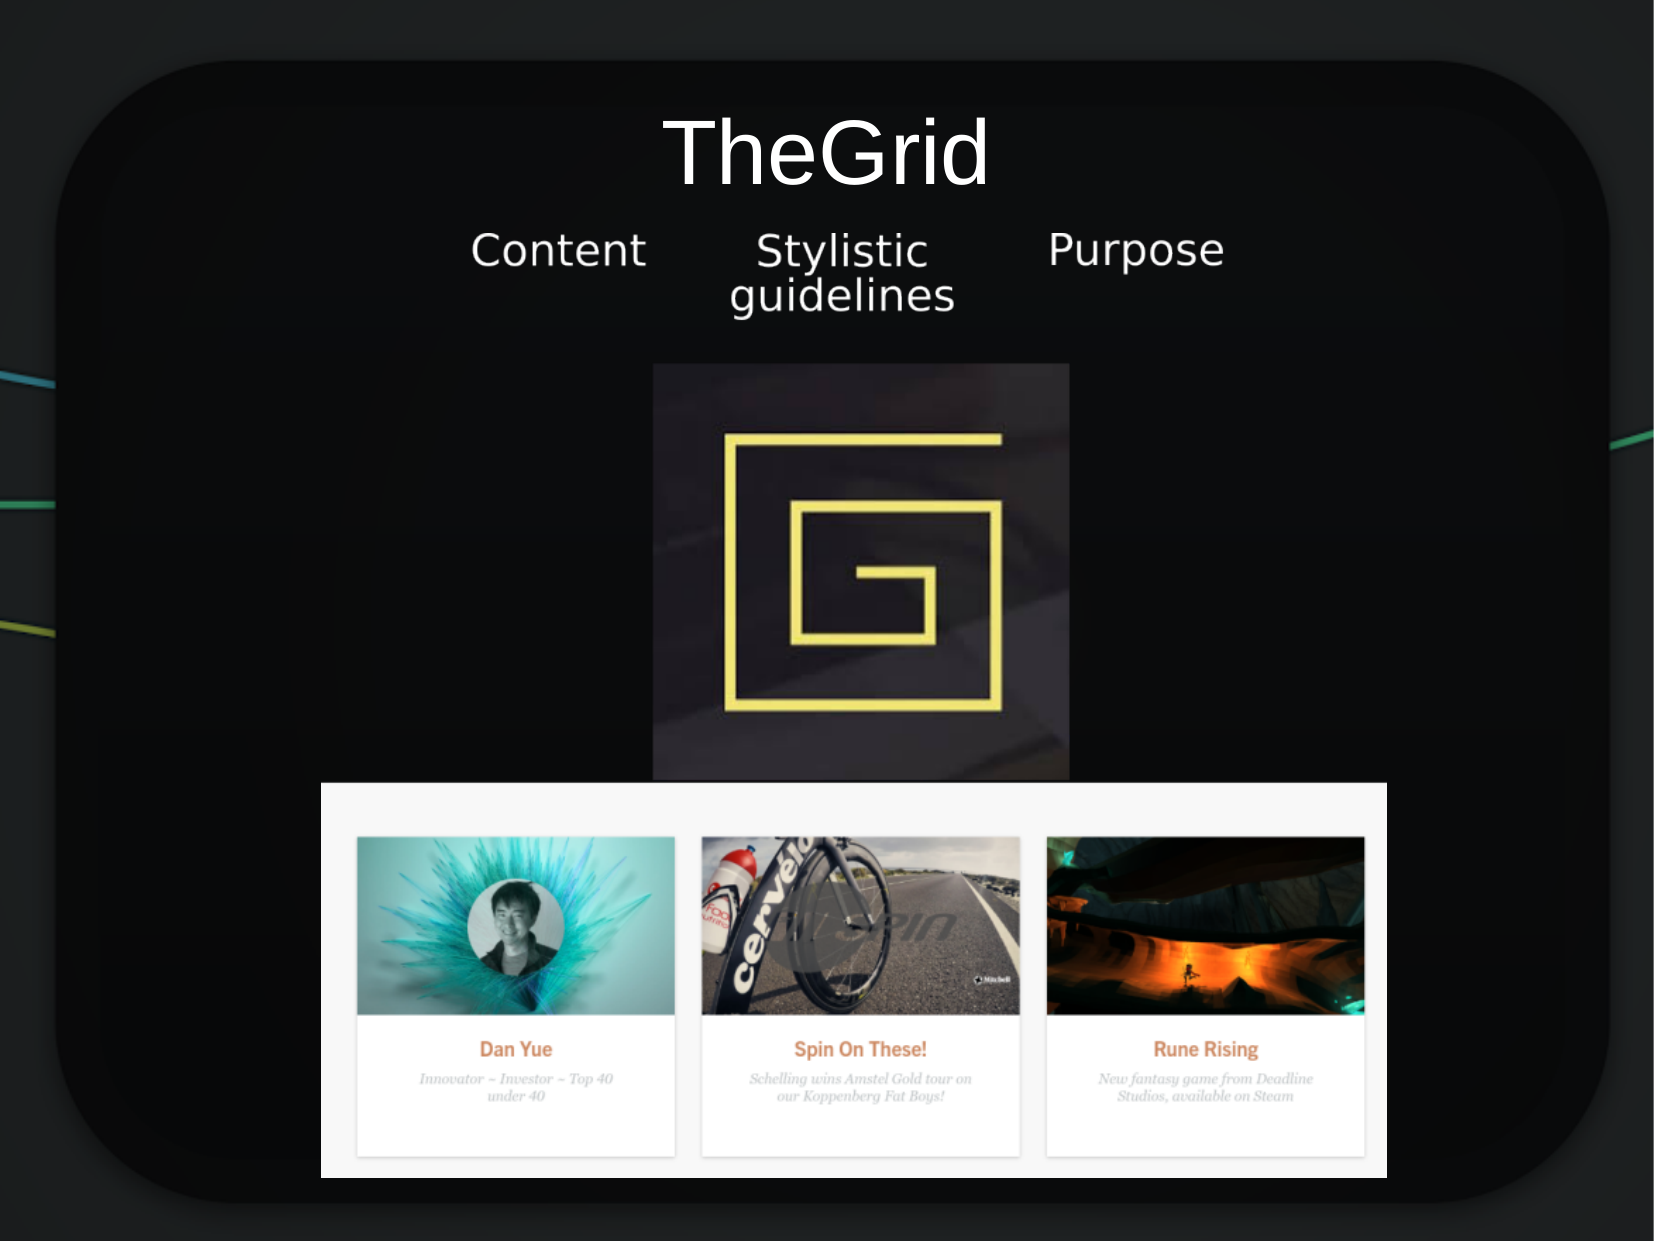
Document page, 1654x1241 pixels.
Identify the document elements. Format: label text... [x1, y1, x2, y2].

title TheGrid [82, 49, 1571, 257]
picture [0, 0, 1654, 1241]
